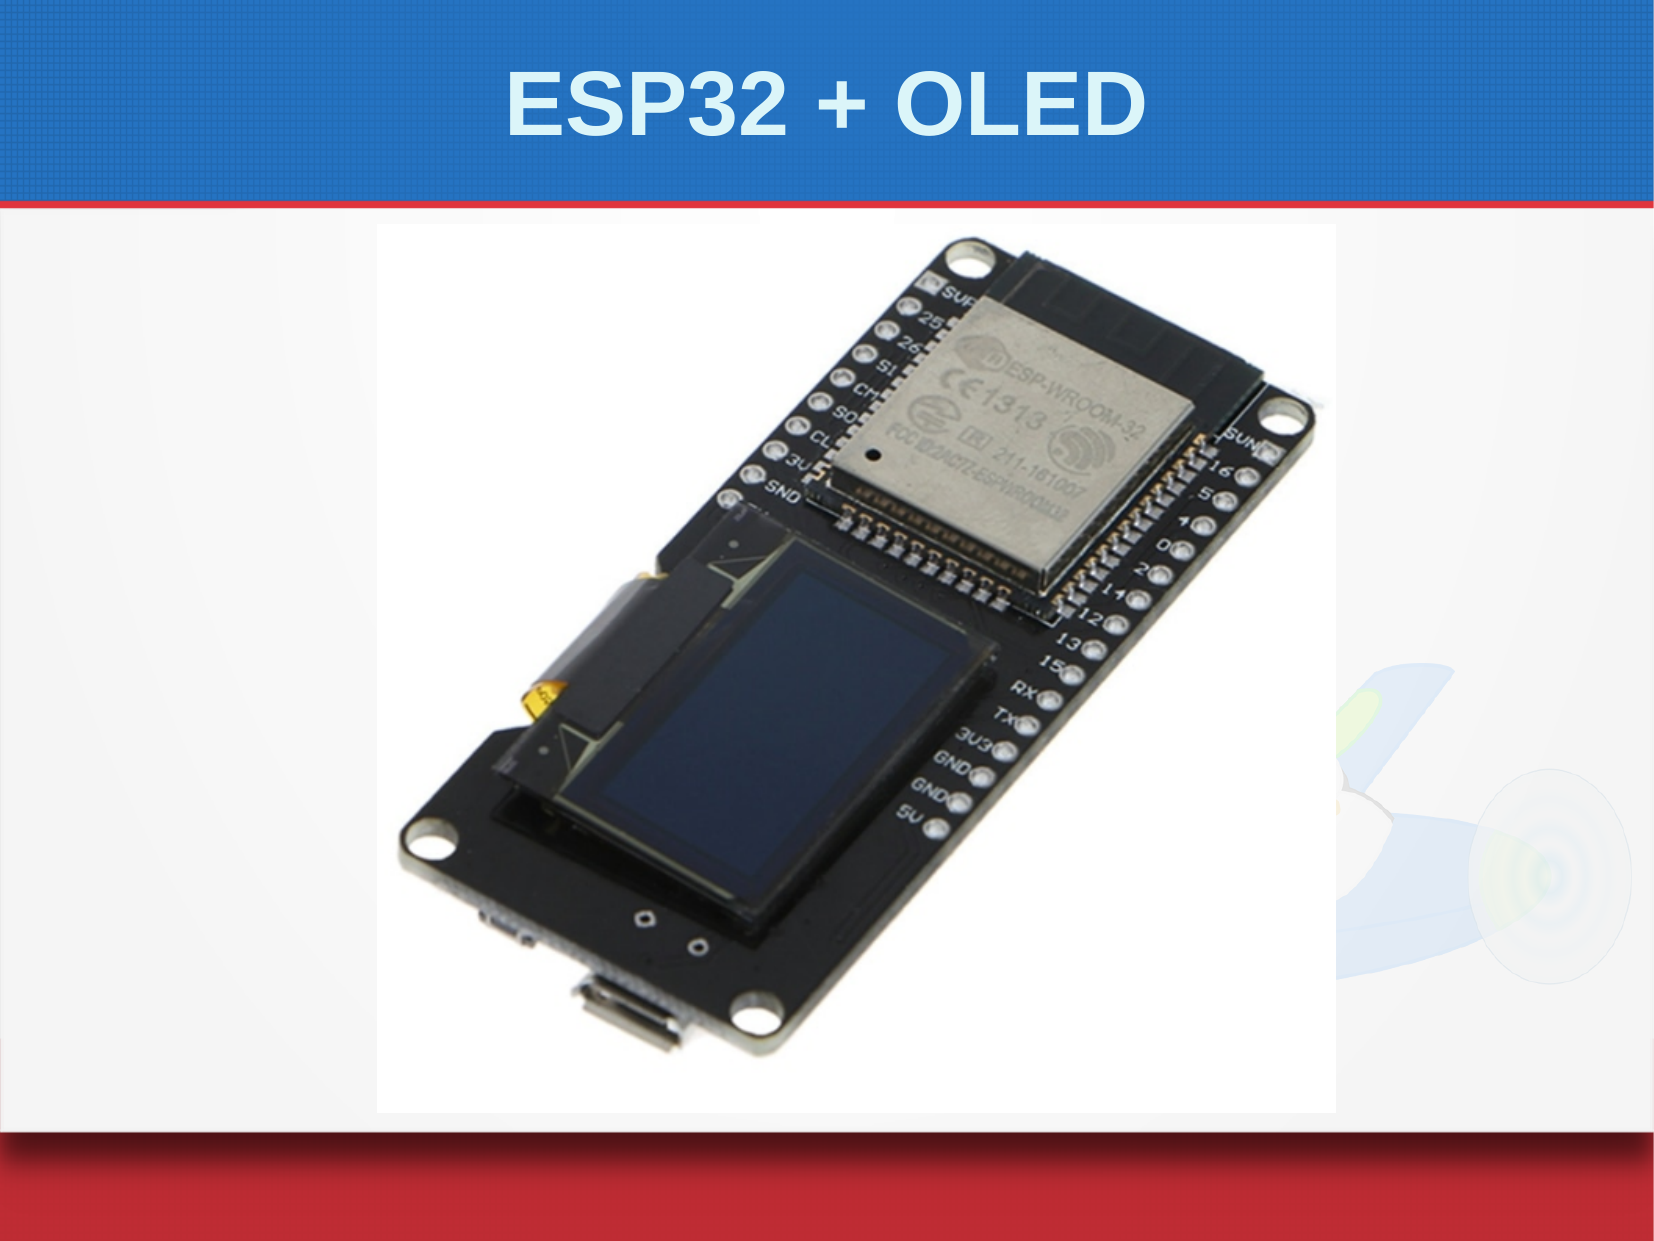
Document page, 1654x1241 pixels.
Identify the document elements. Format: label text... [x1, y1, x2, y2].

picture [0, 0, 1654, 1241]
title ESP32 + OLED [82, 20, 1571, 186]
